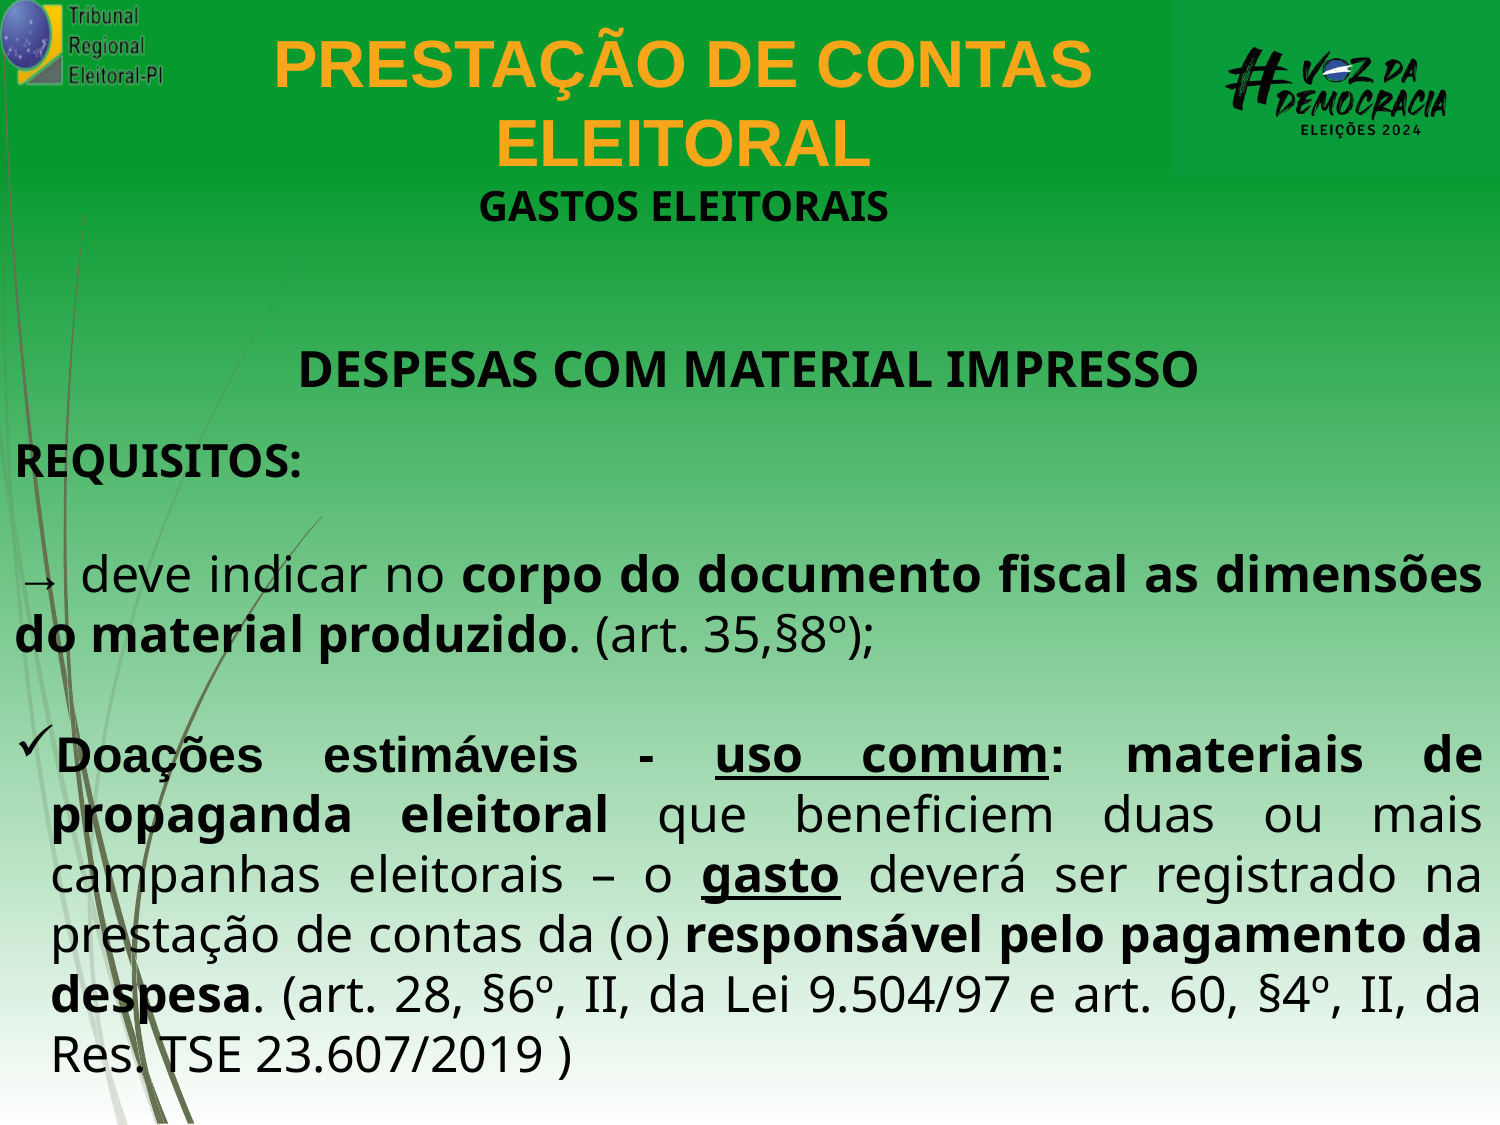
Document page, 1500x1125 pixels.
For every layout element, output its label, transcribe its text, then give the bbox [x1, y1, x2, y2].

picture [1171, 0, 1500, 177]
picture [0, 0, 177, 94]
text_box DESPESAS COM MATERIAL IMPRESSO REQUISITOS: → deve indicar no corpo do documento fiscal as dimensões do material produzido. (art. 35,§8º); Doações estimáveis - uso comum: materiais de propaganda eleitoral que beneficiem duas ou mais campanhas eleitorais – o gasto deverá ser registrado na prestação de contas da (o) responsável pelo pagamento da despesa. (art. 28, §6º, II, da Lei 9.504/97 e art. 60, §4º, II, da Res. TSE 23.607/2019 ) [0, 259, 1499, 1038]
text_box PRESTAÇÃO DE CONTAS ELEITORAL GASTOS ELEITORAIS [0, 12, 1368, 258]
